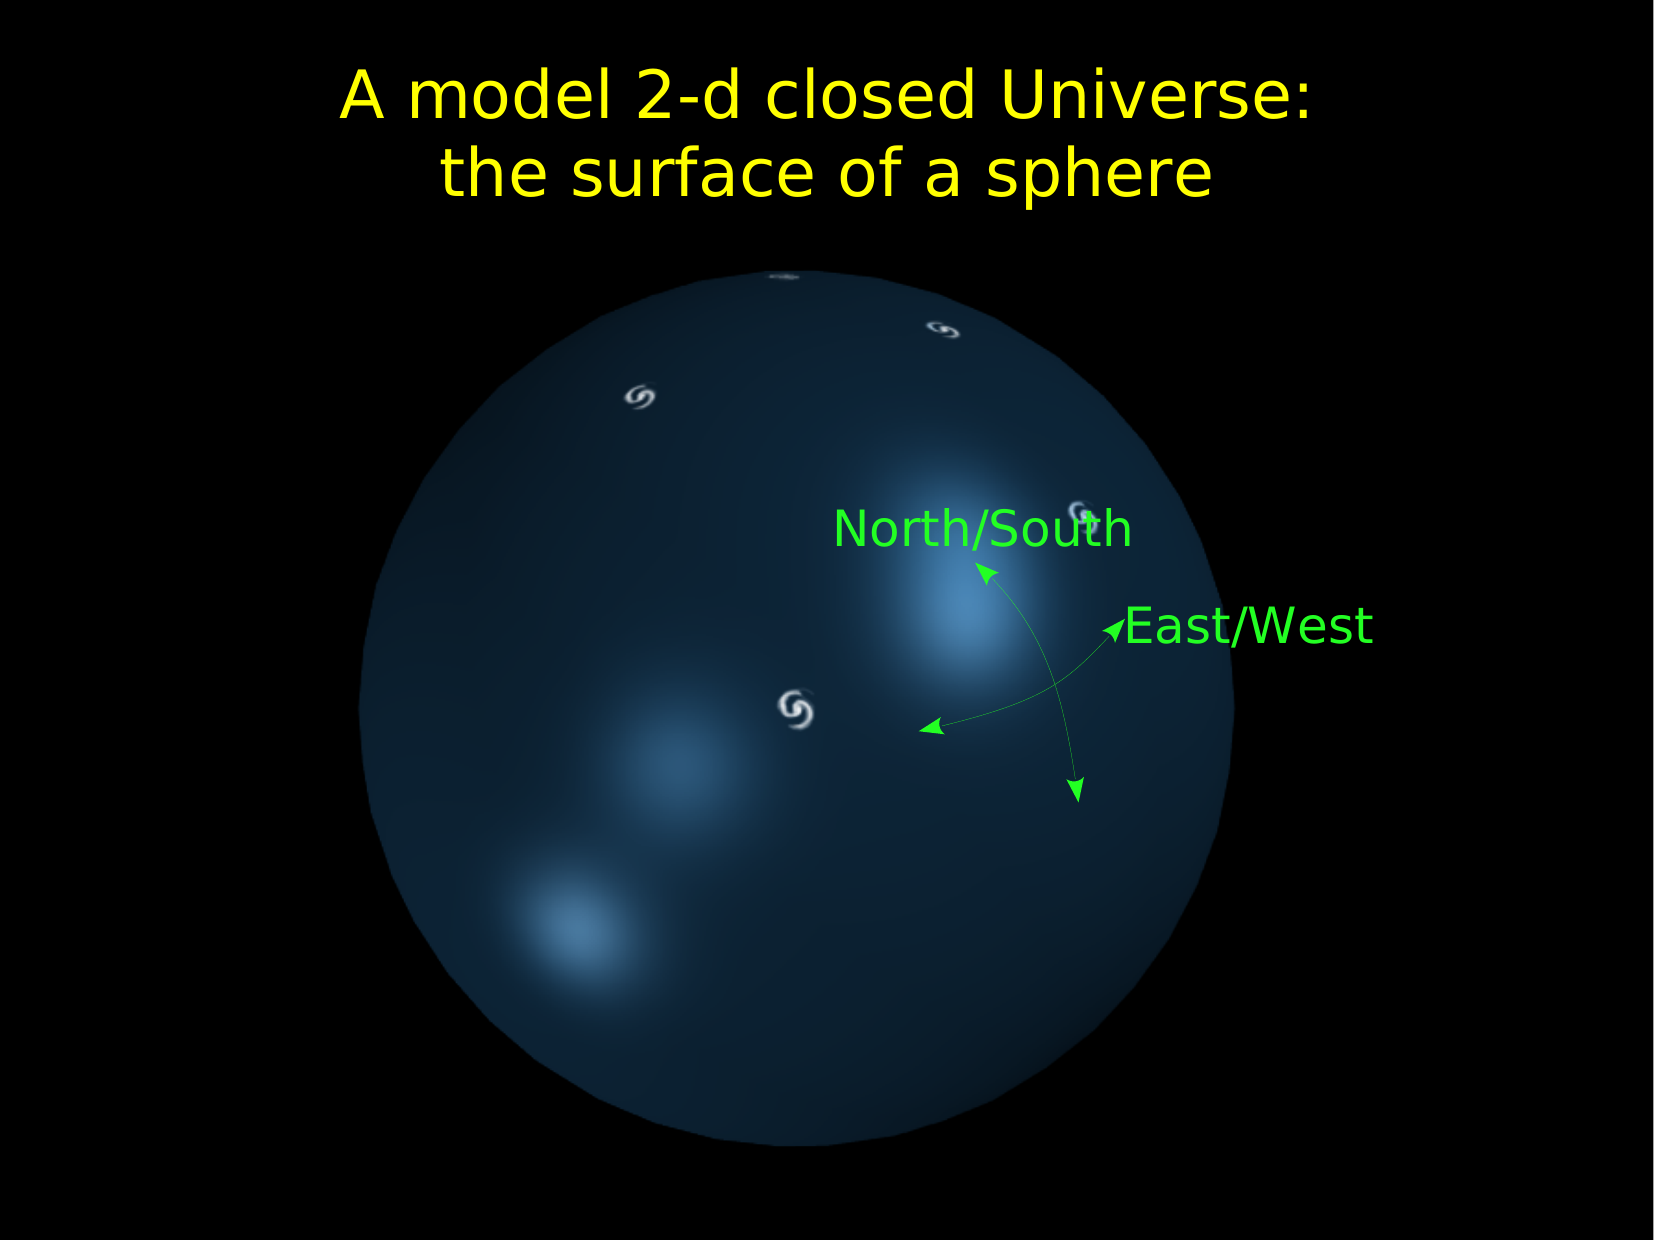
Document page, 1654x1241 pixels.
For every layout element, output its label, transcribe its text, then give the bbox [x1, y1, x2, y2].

text_box East/West [1123, 596, 1374, 656]
text_box A model 2-d closed Universe: the surface of a sphere [339, 56, 1316, 212]
text_box North/South [832, 499, 1135, 558]
picture [206, 234, 1390, 1182]
